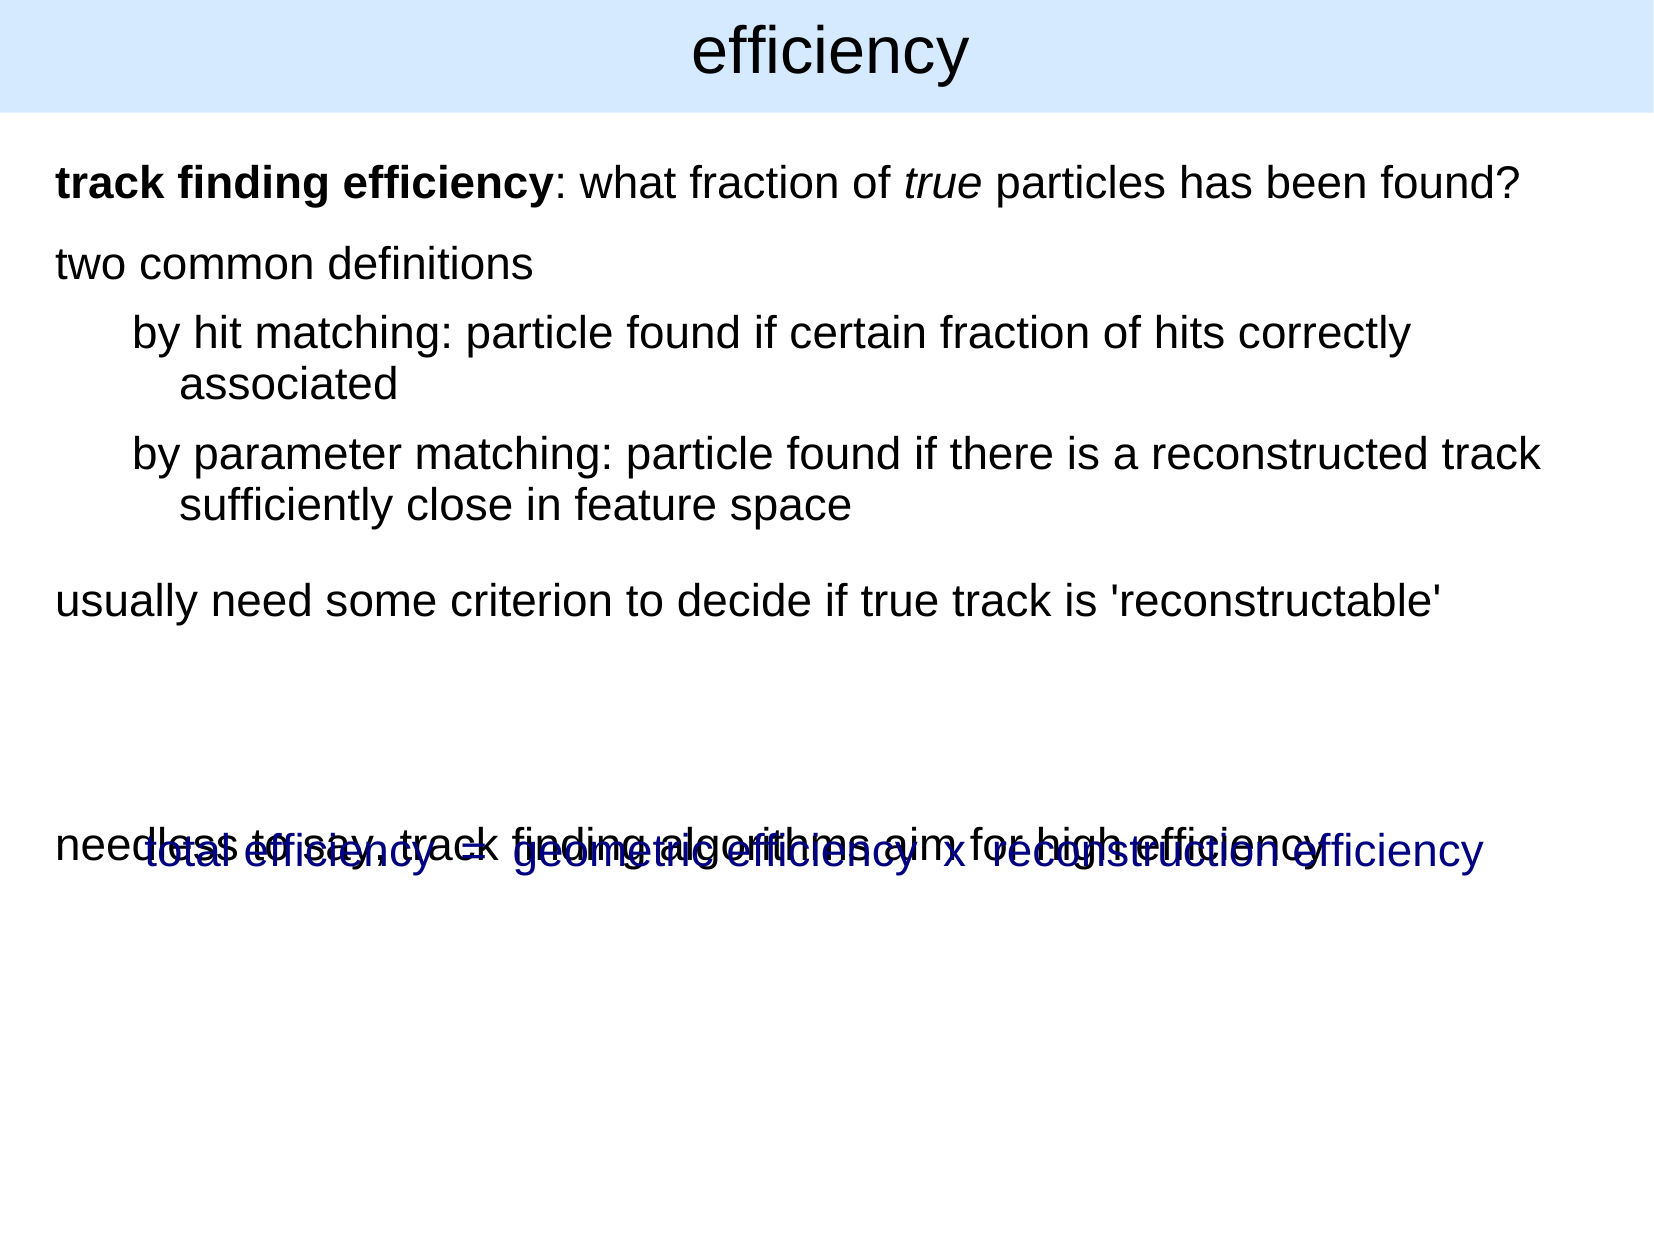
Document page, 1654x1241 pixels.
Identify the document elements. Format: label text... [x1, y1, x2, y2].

text_box total efficiency = geometric efficiency x reconstruction efficiency [129, 817, 1501, 901]
title efficiency [86, 0, 1576, 100]
list track finding efficiency: what fraction of true particles has been found? two common definitions by hit matching: particle found if certain fraction of hits correctly associated by parameter matching: particle found if there is a reconstructed track sufficiently close in feature space usually need some criterion to decide if true track is 'reconstructable' needless to say, track finding algorithms aim for high efficiency [37, 156, 1613, 1039]
